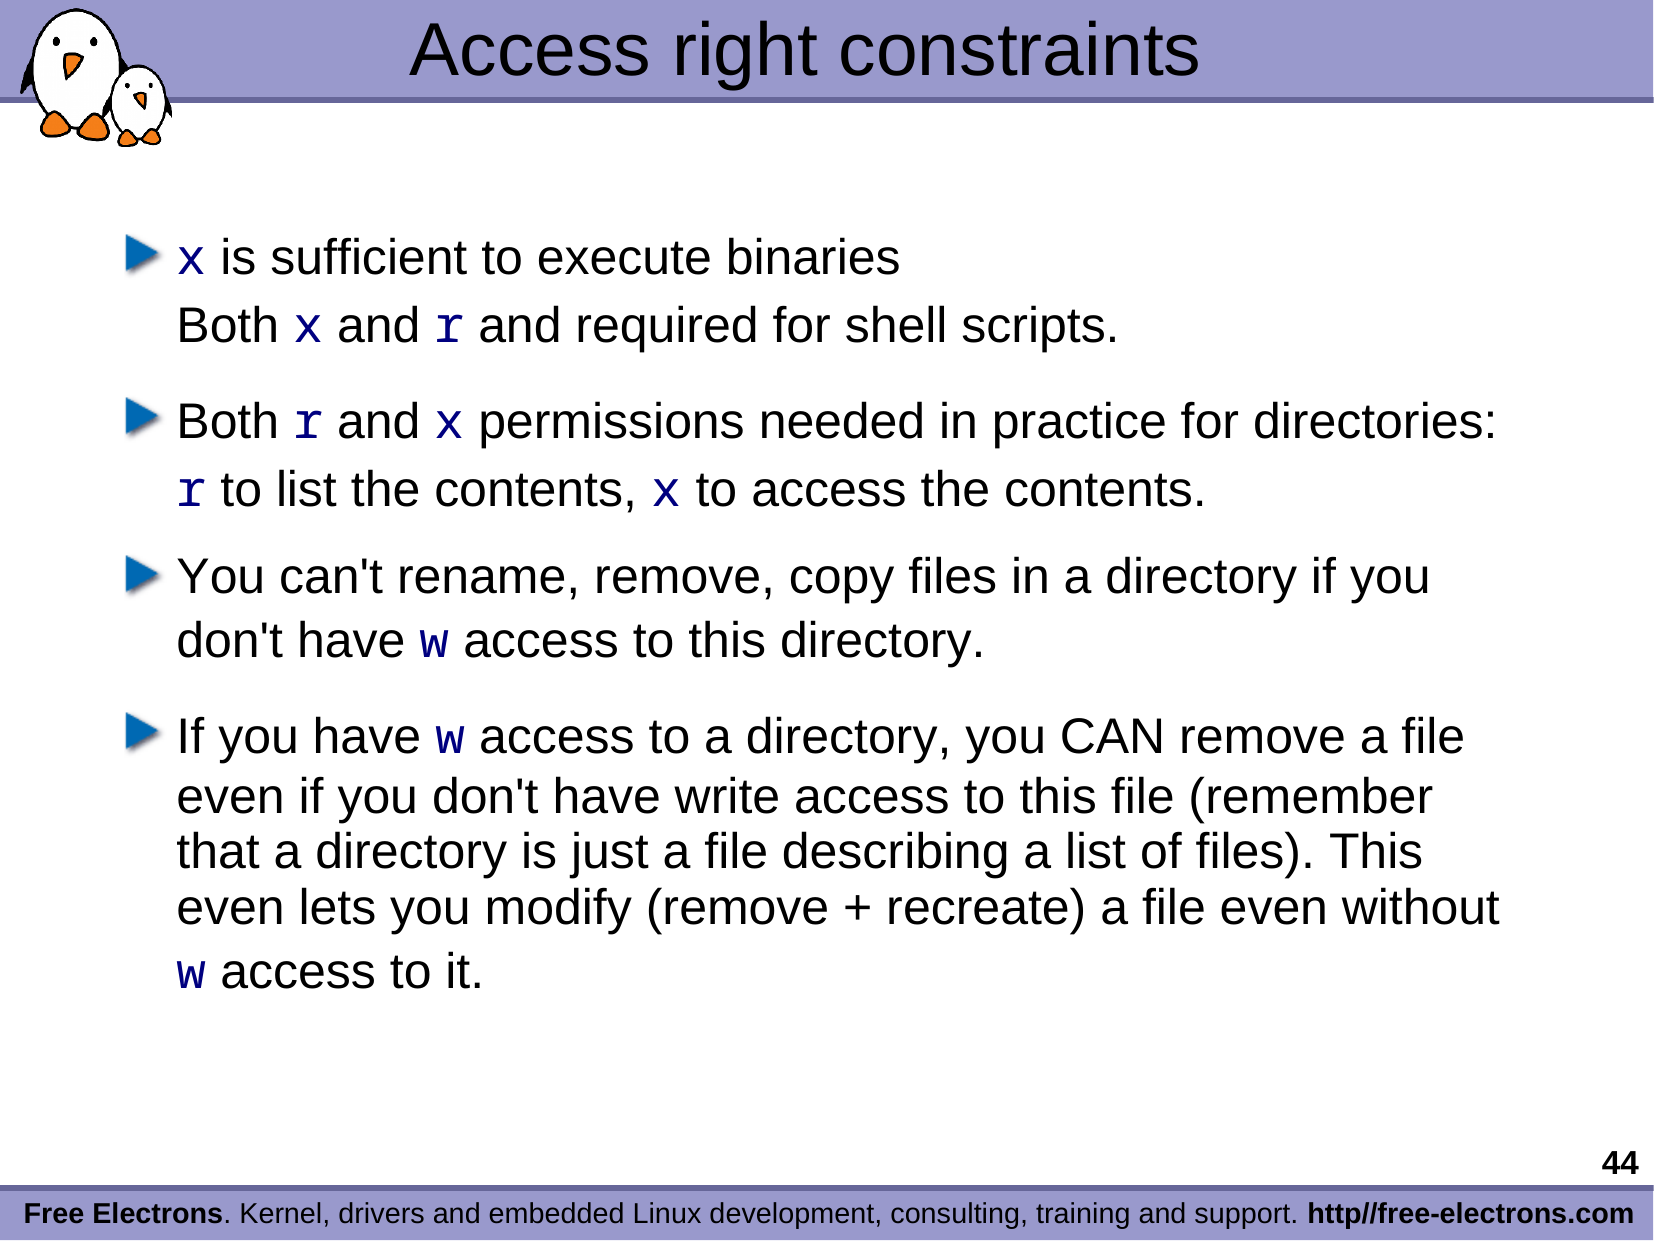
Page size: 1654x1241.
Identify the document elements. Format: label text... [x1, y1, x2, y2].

title Access right constraints [60, 0, 1551, 100]
picture [20, 8, 172, 147]
list x is sufficient to execute binaries Both x and r and required for shell scripts. Both r and x permissions needed in practice for directories: r to list the contents, x to access the contents. You can't rename, remove, copy files in a directory if you don't have w access to this directory. If you have w access to a directory, you CAN remove a file even if you don't have write access to this file (remember that a directory is just a file describing a list of files). This even lets you modify (remove + recreate) a file even without w access to it. [105, 220, 1518, 1008]
